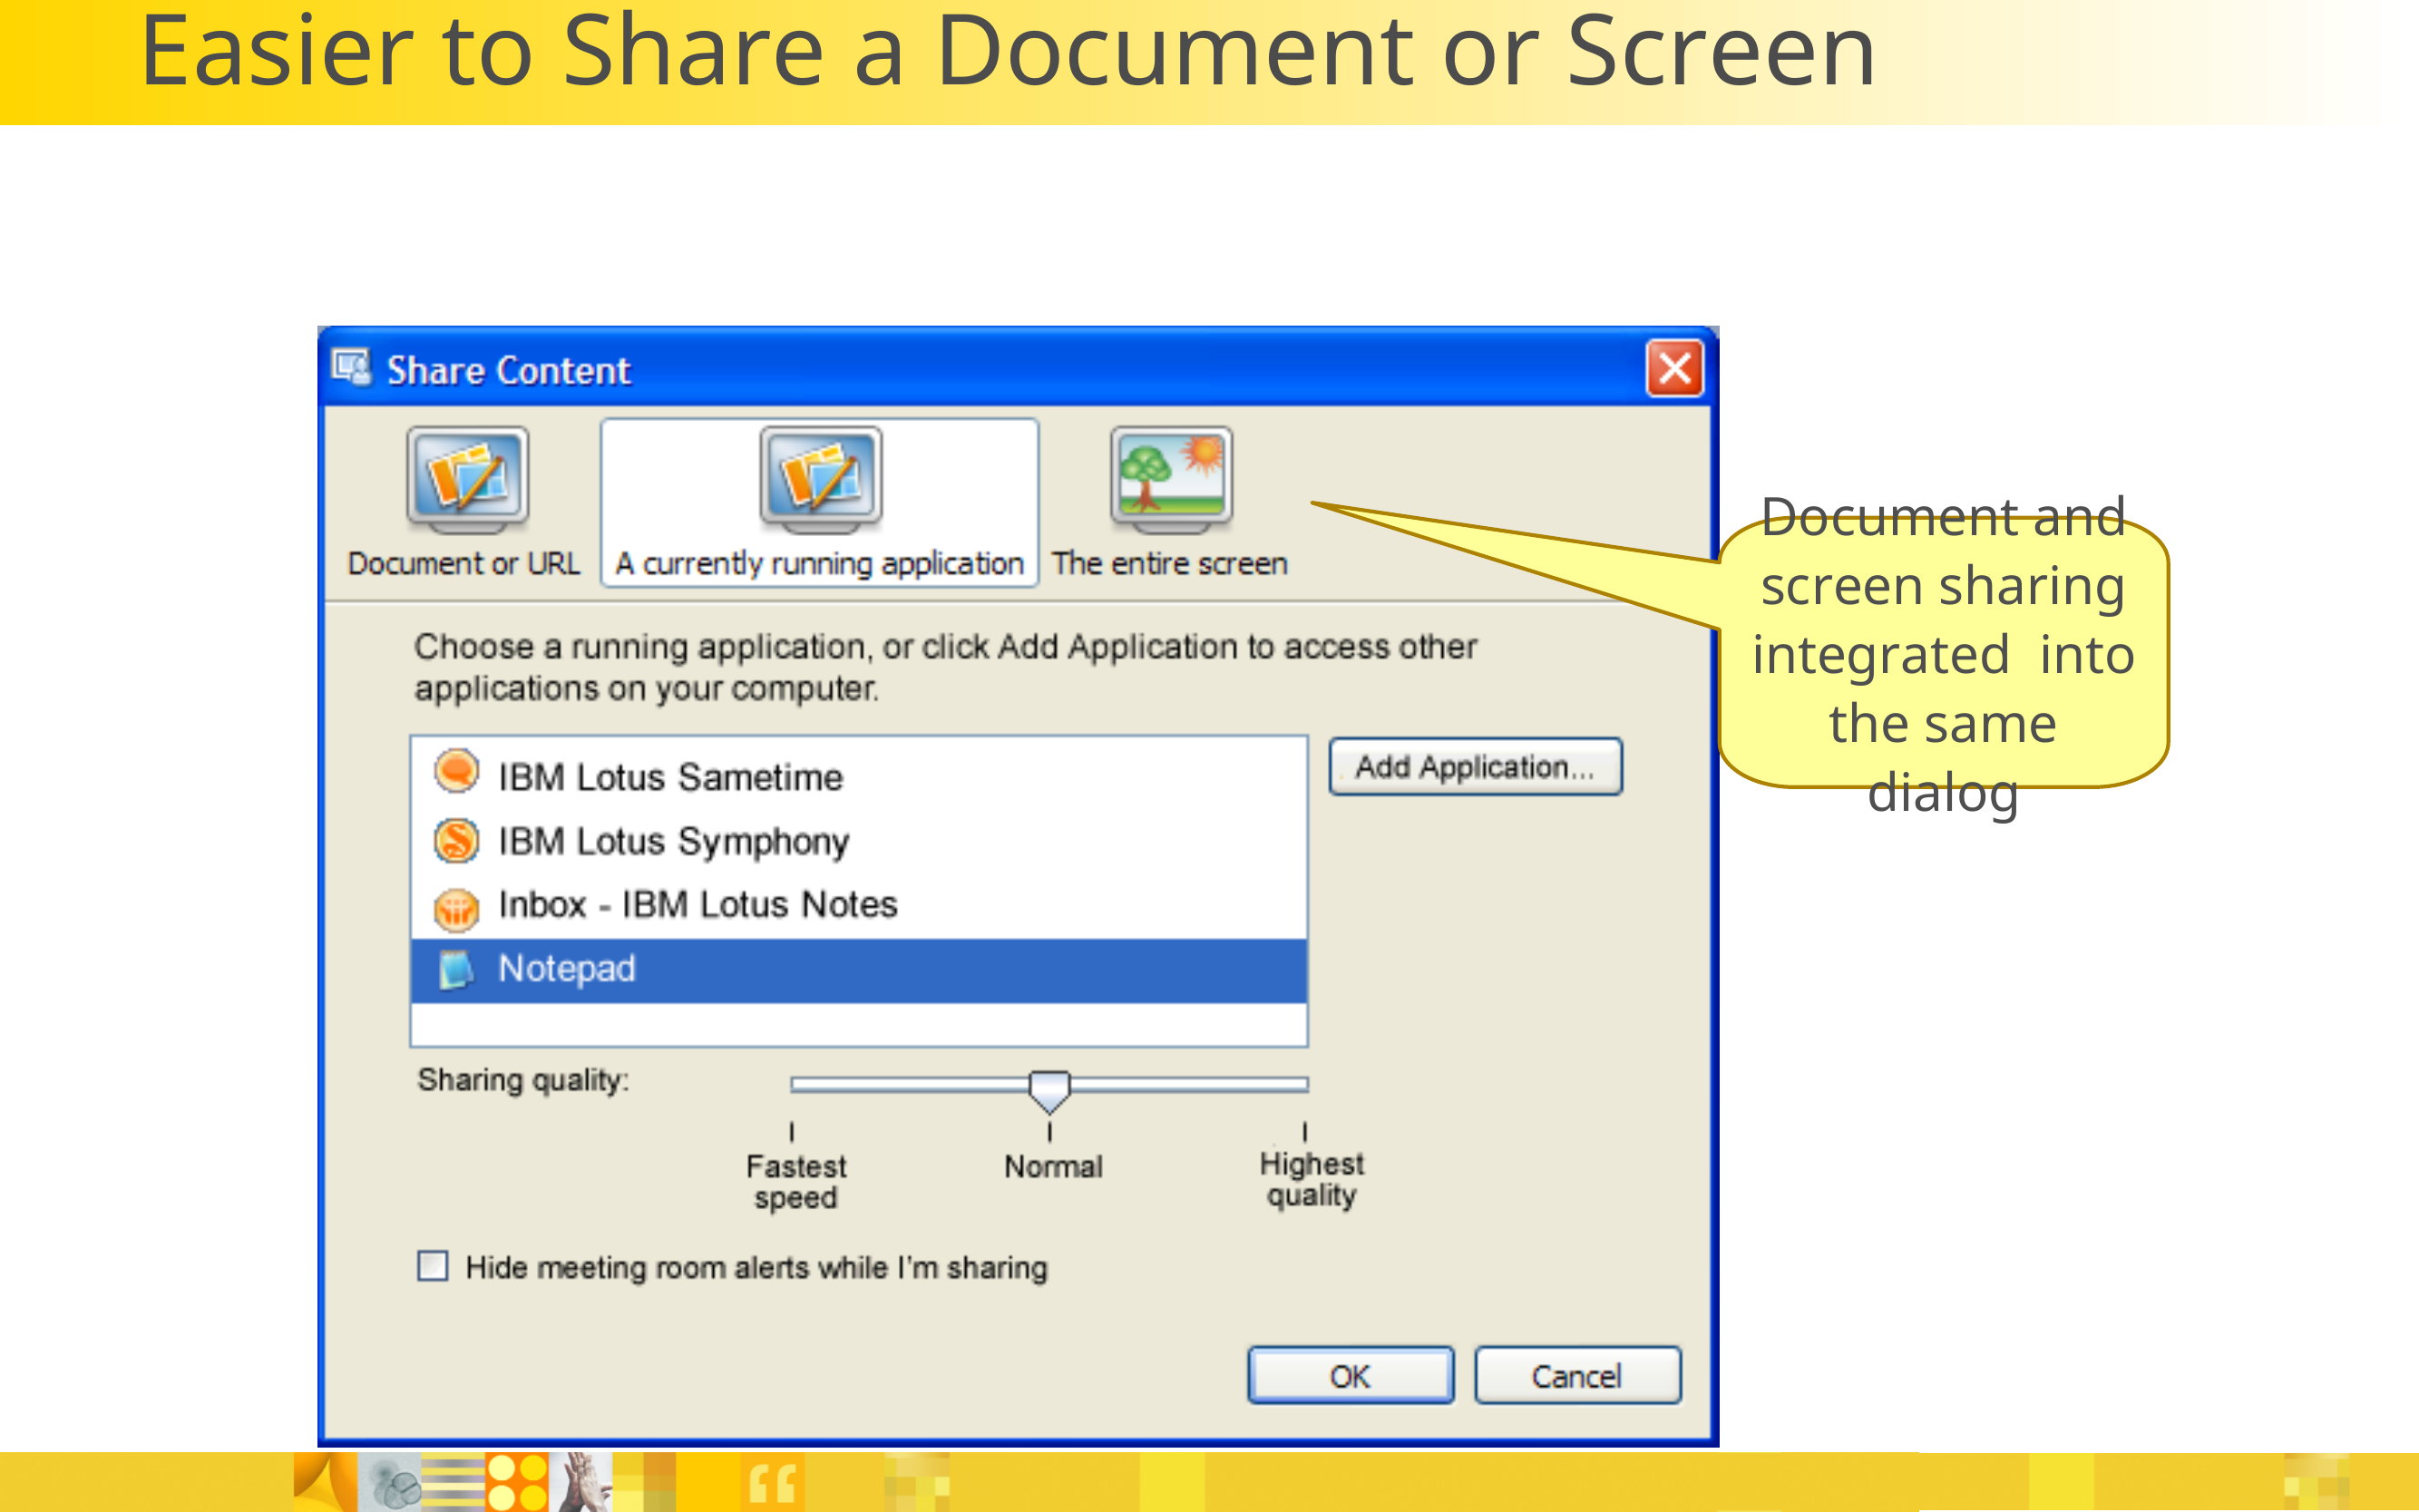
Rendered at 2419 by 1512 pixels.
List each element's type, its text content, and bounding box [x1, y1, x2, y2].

title Easier to Share a Document or Screen [137, 2, 2315, 127]
text_box Document and screen sharing integrated into the same dialog [1312, 502, 2169, 787]
text_box [0, 0, 2419, 125]
picture [317, 326, 1720, 1448]
picture [0, 1452, 2419, 1512]
